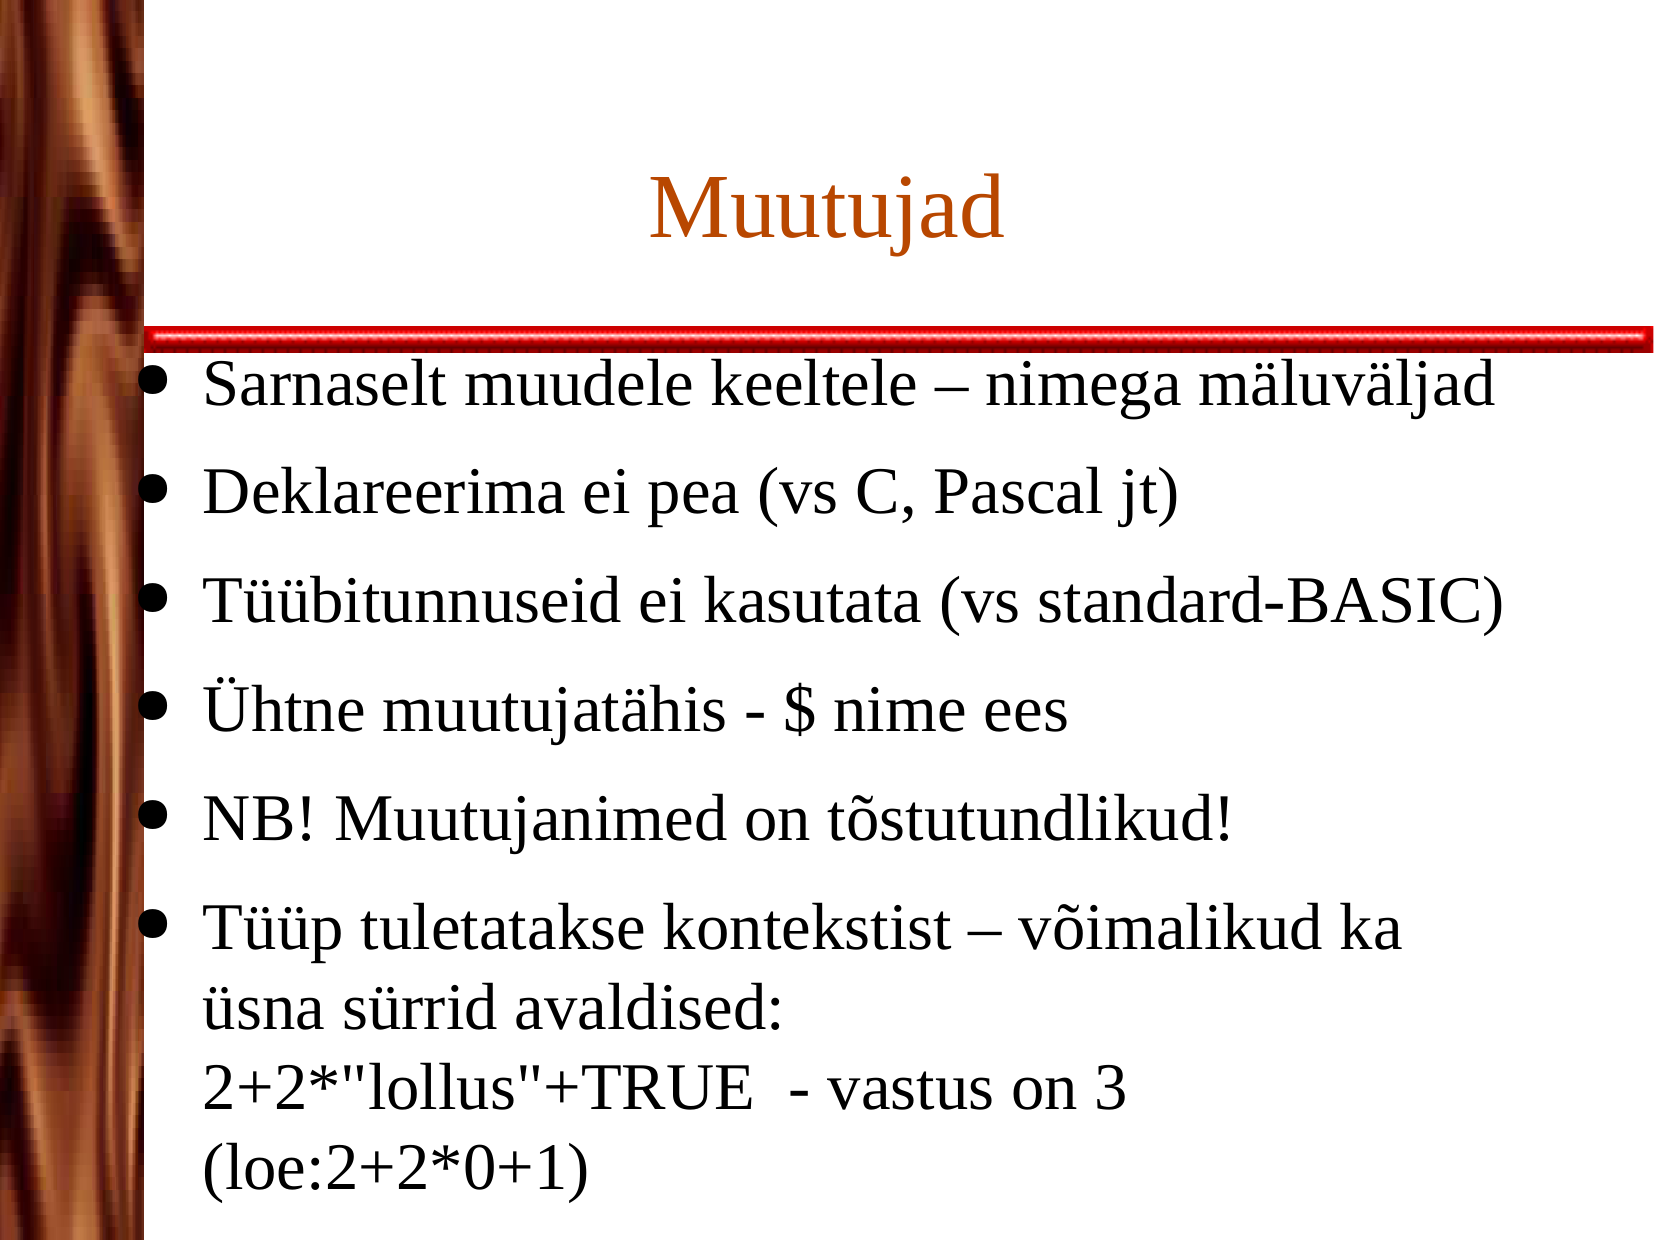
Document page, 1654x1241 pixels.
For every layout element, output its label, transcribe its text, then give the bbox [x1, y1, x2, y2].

picture [0, 0, 1654, 1240]
title Muutujad [121, 100, 1533, 312]
list Sarnaselt muudele keeltele – nimega mäluväljad Deklareerima ei pea (vs C, Pascal jt) Tüübitunnuseid ei kasutata (vs standard-BASIC) Ühtne muutujatähis - $ nime ees NB! Muutujanimed on tõstutundlikud! Tüüp tuletatakse kontekstist – võimalikud ka üsna sürrid avaldised: 2+2*"lollus"+TRUE - vastus on 3 (loe:2+2*0+1) [121, 344, 1533, 1203]
